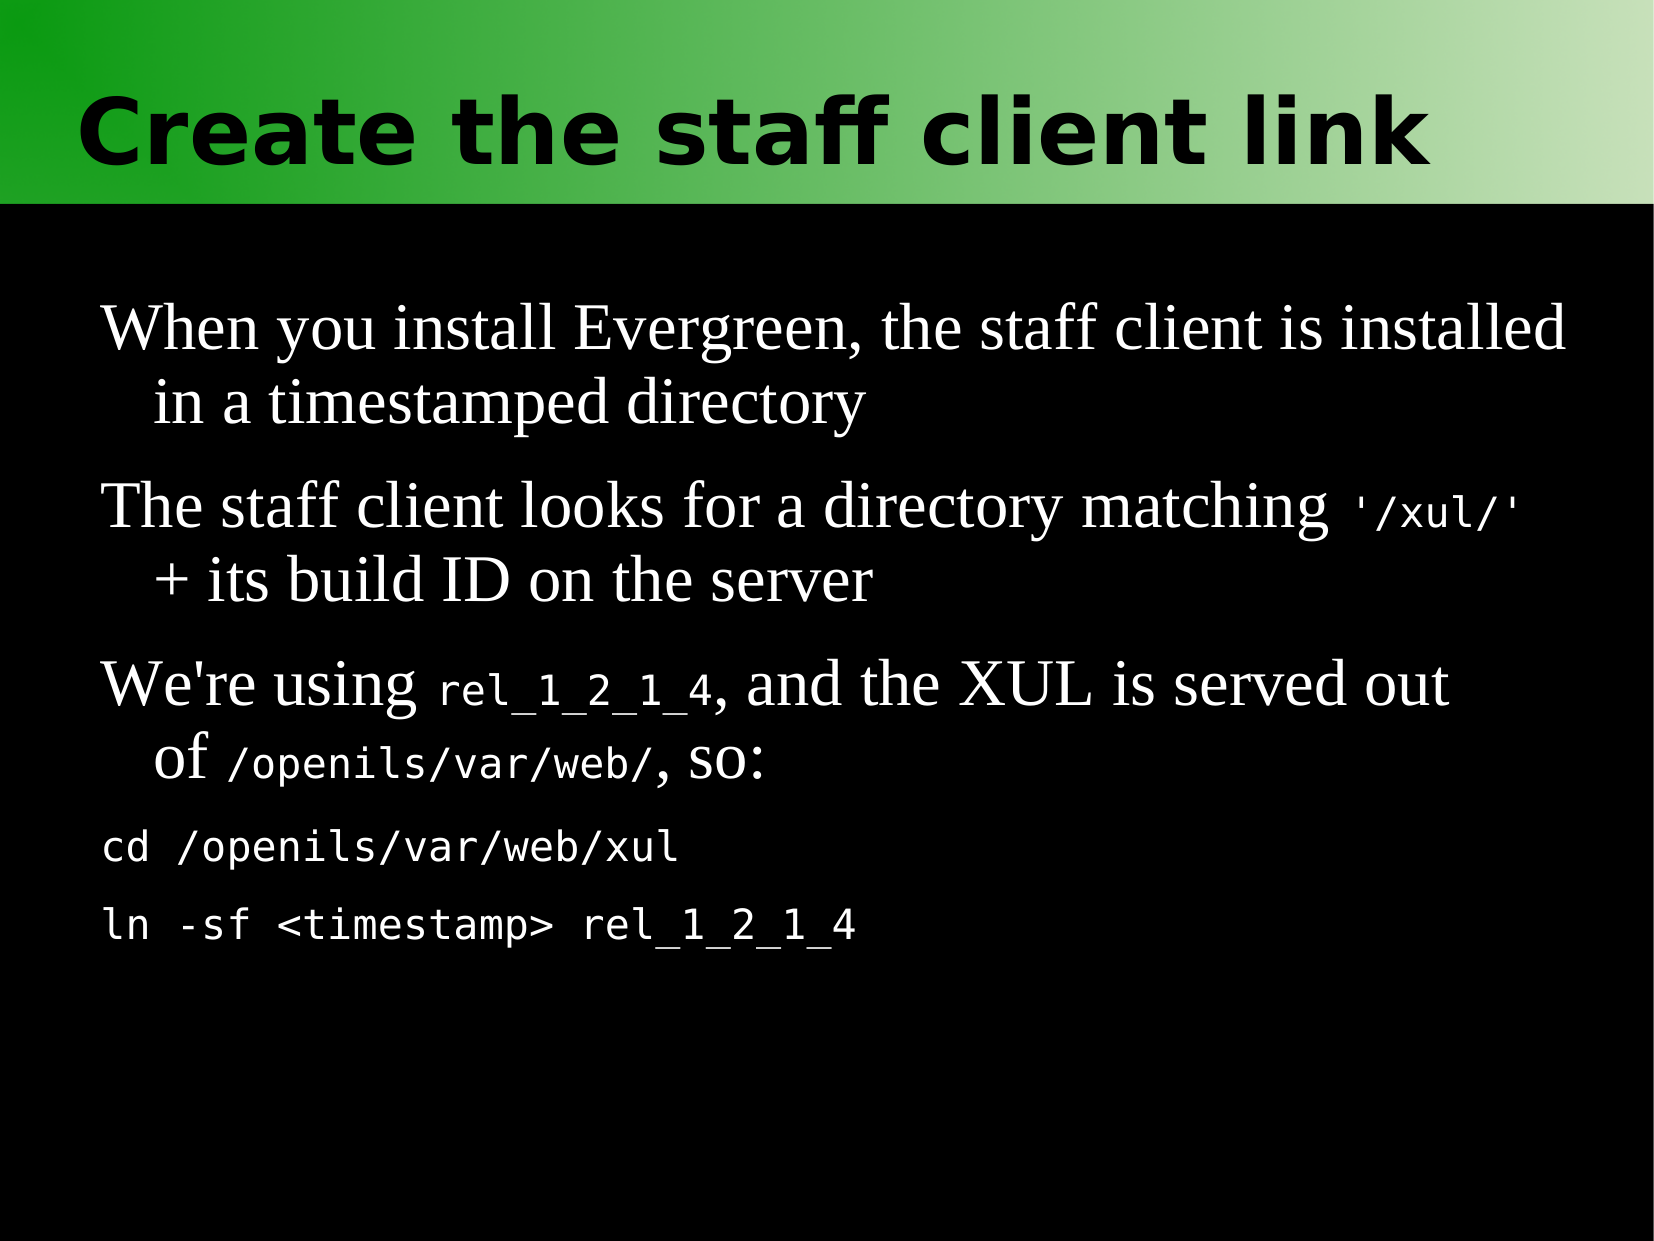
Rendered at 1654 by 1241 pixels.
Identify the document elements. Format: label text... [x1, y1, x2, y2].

title Create the staff client link [76, 36, 1565, 229]
list When you install Evergreen, the staff client is installed in a timestamped directory The staff client looks for a directory matching '/xul/' + its build ID on the server We're using rel_1_2_1_4, and the XUL is served out of /openils/var/web/, so: cd /openils/var/web/xul ln -sf <timestamp> rel_1_2_1_4 [82, 290, 1571, 1094]
picture [0, 0, 1654, 1241]
